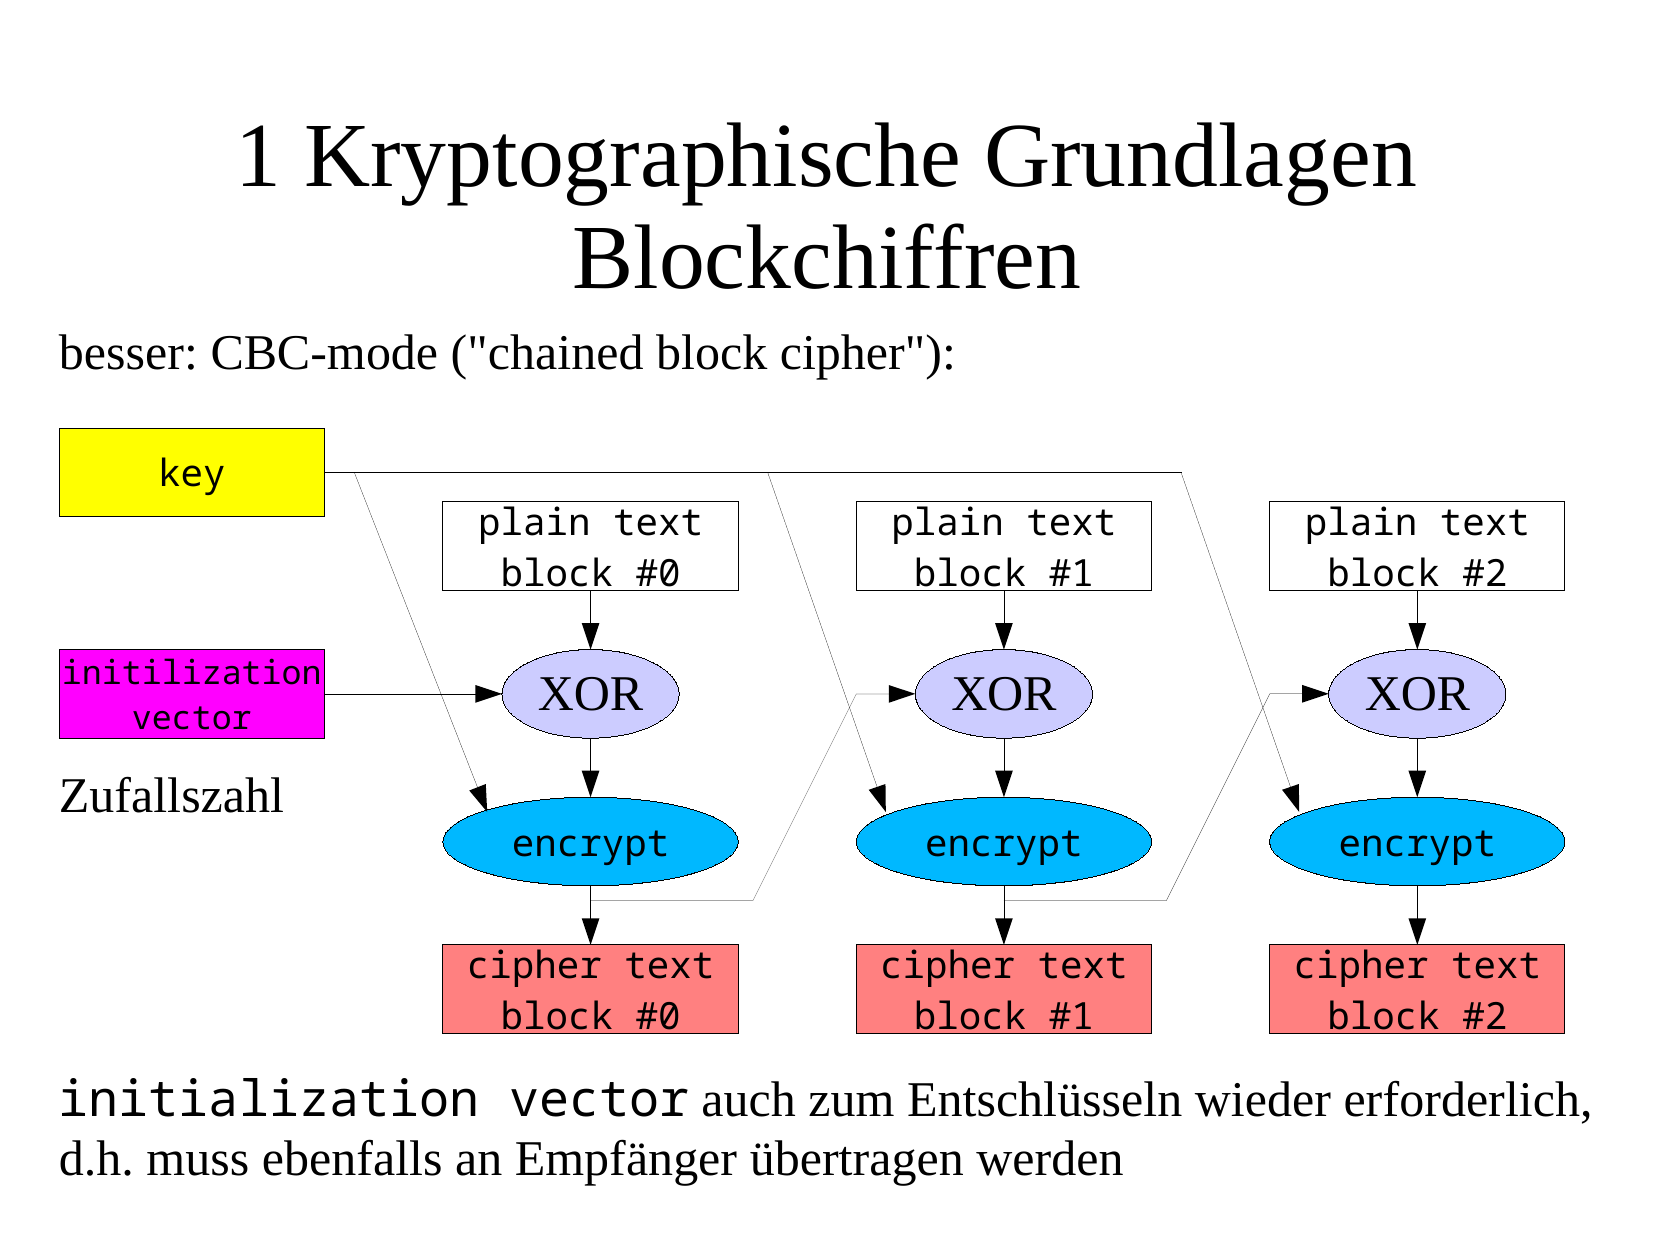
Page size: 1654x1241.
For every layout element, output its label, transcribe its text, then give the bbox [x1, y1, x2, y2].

title 1 Kryptographische Grundlagen Blockchiffren [121, 102, 1534, 311]
text_box cipher text block #2 [1269, 944, 1565, 1034]
text_box cipher text block #0 [442, 944, 739, 1034]
text_box encrypt [856, 797, 1152, 886]
text_box besser: CBC-mode ("chained block cipher"): [59, 324, 937, 381]
text_box plain text block #2 [1269, 501, 1565, 591]
text_box encrypt [1269, 797, 1565, 886]
text_box initilization vector [59, 649, 325, 739]
text_box cipher text block #1 [856, 944, 1152, 1034]
text_box initialization vector auch zum Entschlüsseln wieder erforderlich, d.h. muss ebenfalls an Empfänger übertragen werden [59, 1062, 1595, 1211]
text_box Zufallszahl [59, 767, 280, 824]
text_box plain text block #0 [442, 501, 739, 591]
text_box key [59, 428, 325, 517]
text_box plain text block #1 [856, 501, 1152, 591]
text_box encrypt [442, 797, 739, 886]
text_box XOR [502, 649, 680, 739]
text_box XOR [1328, 649, 1506, 739]
text_box XOR [915, 649, 1093, 739]
